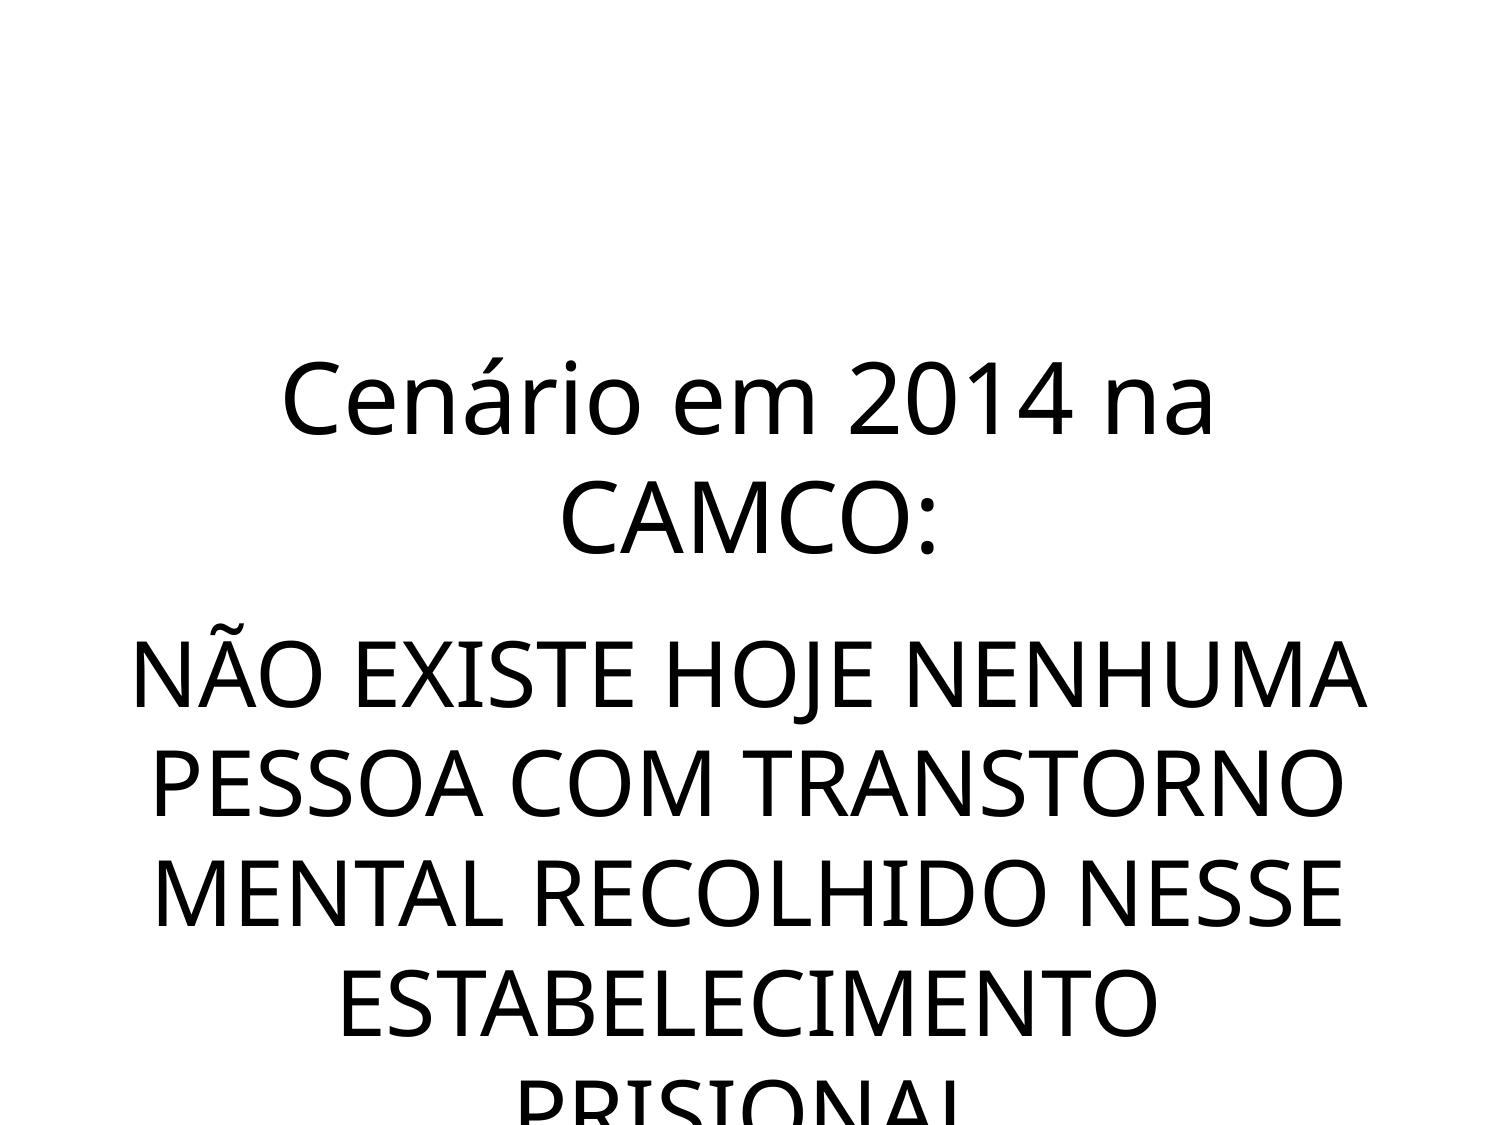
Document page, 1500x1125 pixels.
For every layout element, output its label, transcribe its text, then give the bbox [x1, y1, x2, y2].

subtitle NÃO EXISTE HOJE NENHUMA PESSOA COM TRANSTORNO MENTAL RECOLHIDO NESSE ESTABELECIMENTO PRISIONAL [81, 607, 1417, 896]
title Cenário em 2014 na CAMCO: [112, 326, 1388, 568]
